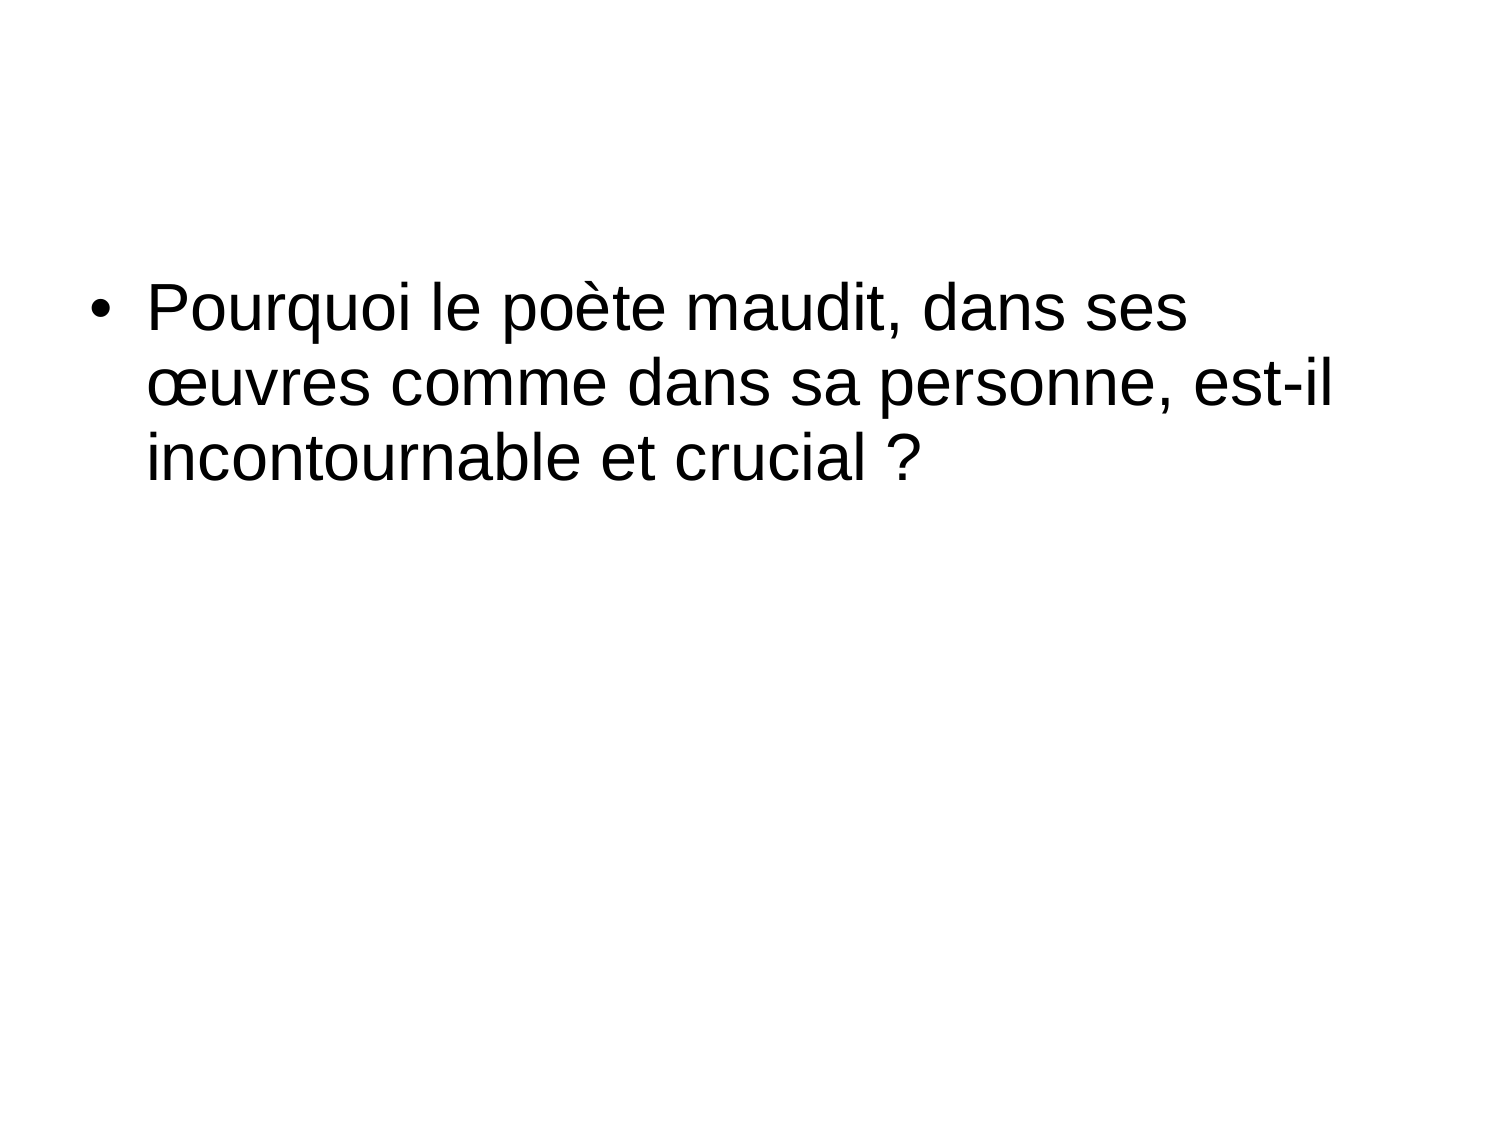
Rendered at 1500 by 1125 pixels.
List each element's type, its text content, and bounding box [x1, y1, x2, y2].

list Pourquoi le poète maudit, dans ses œuvres comme dans sa personne, est-il incontournable et crucial ? [75, 262, 1426, 1006]
